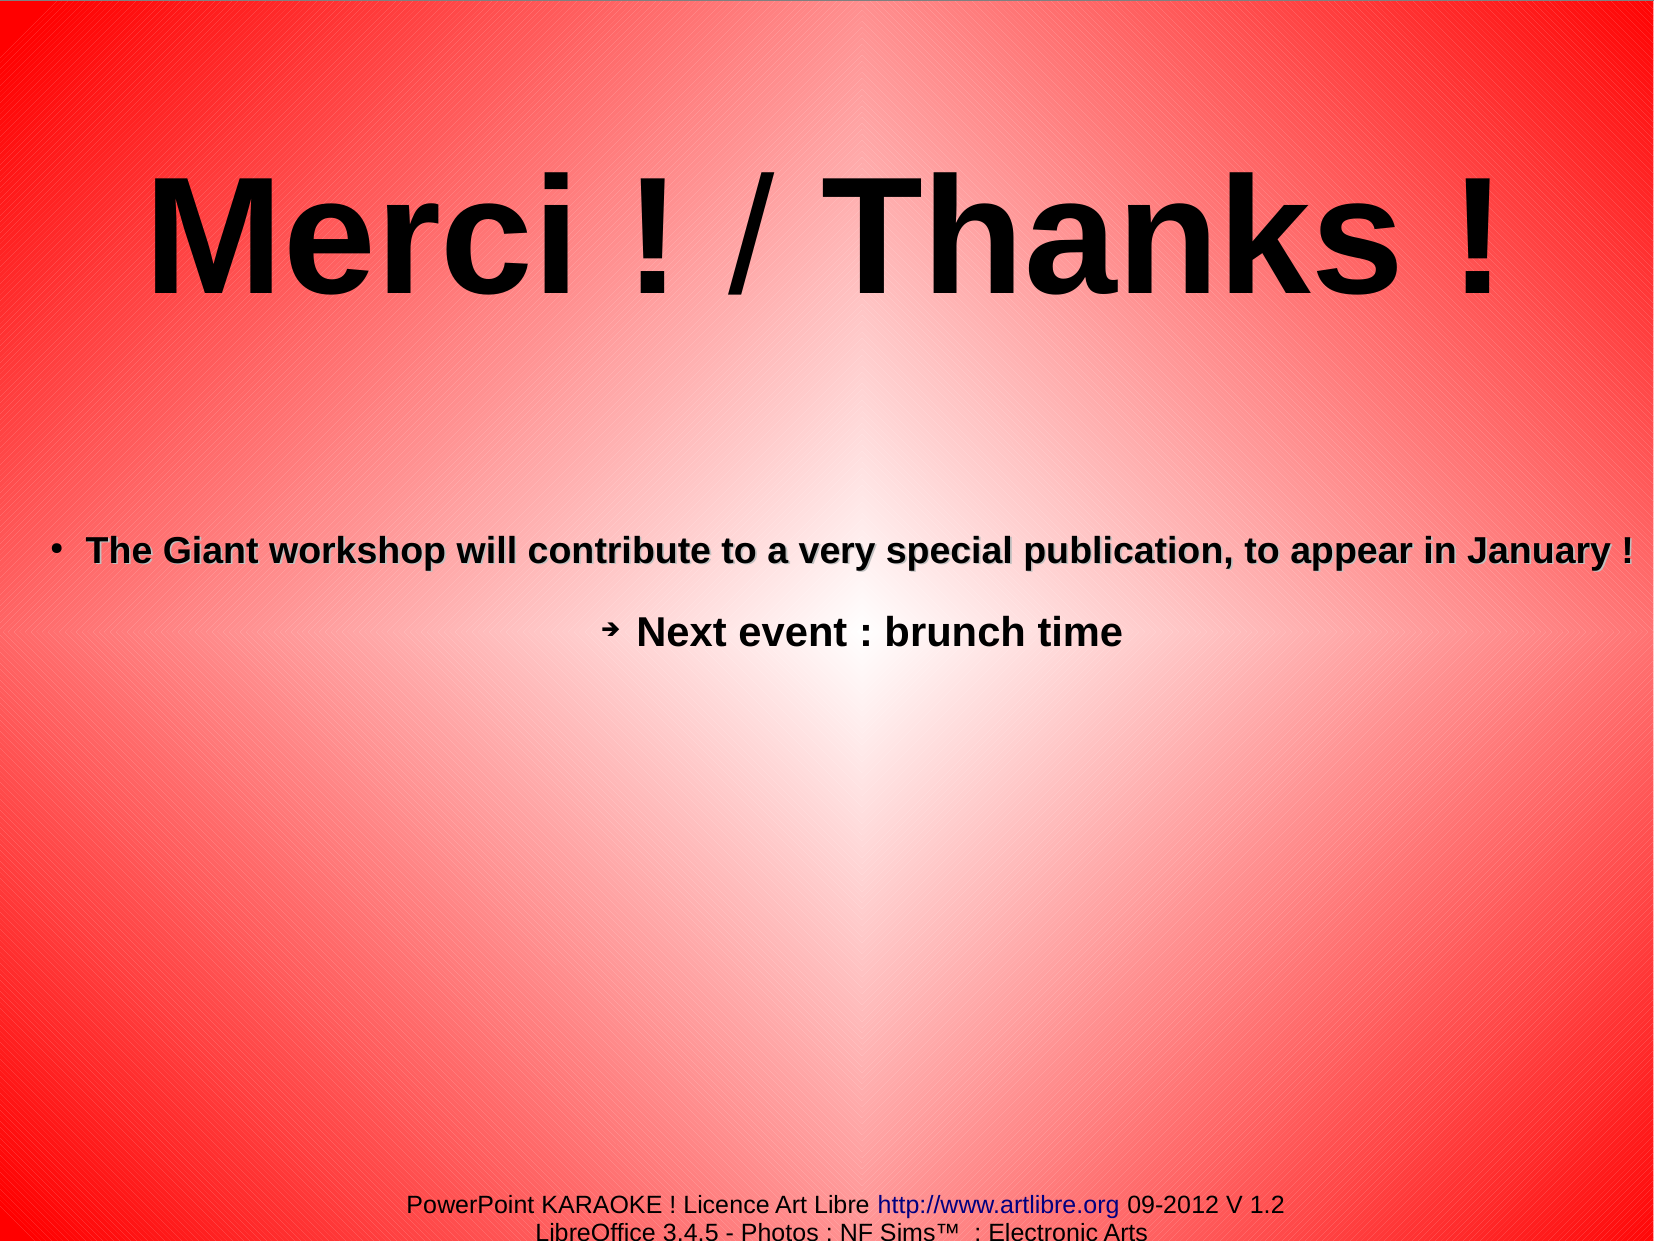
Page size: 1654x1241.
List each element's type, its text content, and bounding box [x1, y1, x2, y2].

text_box PowerPoint KARAOKE ! Licence Art Libre http://www.artlibre.org 09-2012 V 1.2 LibreOffice 3.4.5 - Photos : NF Sims™ : Electronic Arts [177, 1183, 1515, 1241]
text_box The Giant workshop will contribute to a very special publication, to appear in January ! [35, 521, 1654, 580]
text_box Merci ! / Thanks ! [129, 135, 1595, 337]
text_box Next event : brunch time [0, 0, 1654, 1241]
